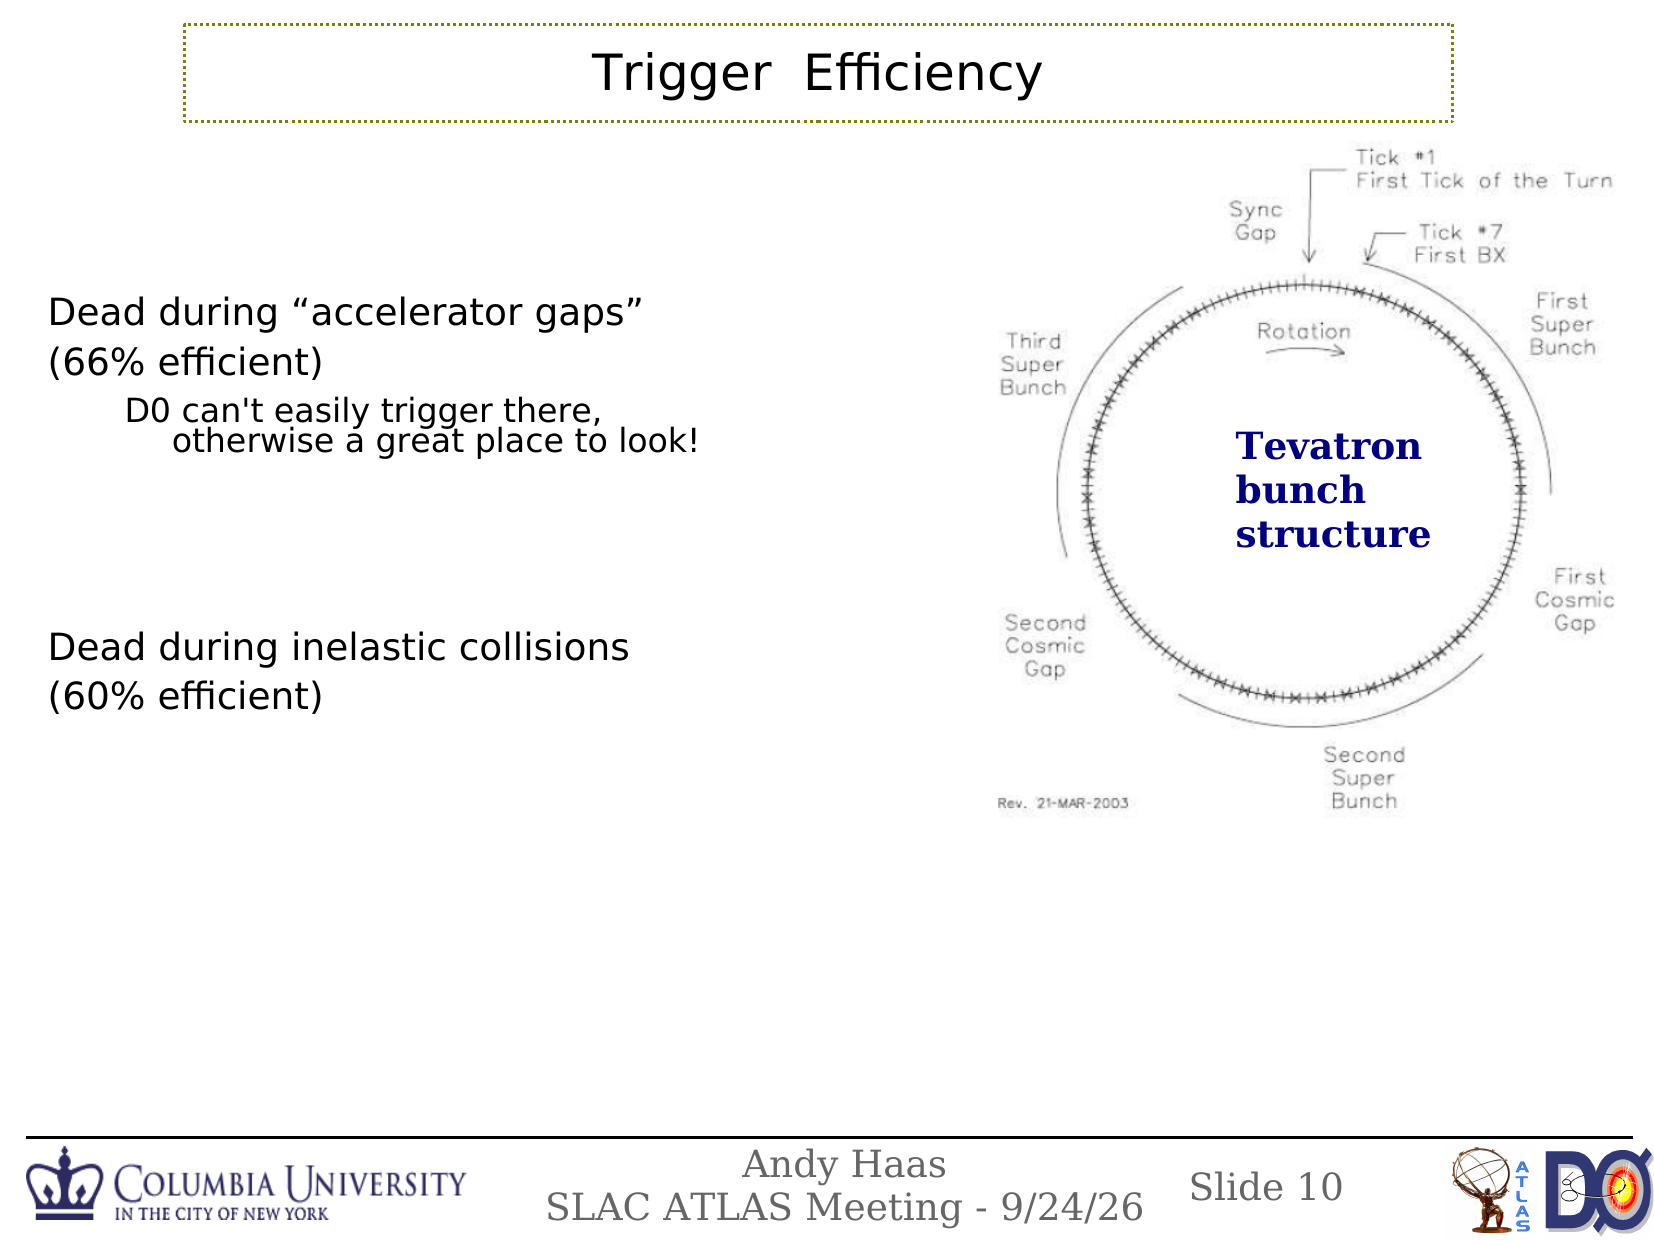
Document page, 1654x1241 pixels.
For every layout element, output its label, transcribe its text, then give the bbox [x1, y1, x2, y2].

picture [1445, 1140, 1537, 1241]
picture [988, 130, 1637, 834]
title Trigger Efficiency [184, 24, 1453, 122]
list Dead during “accelerator gaps” (66% efficient) D0 can't easily trigger there, otherwise a great place to look! Dead during inelastic collisions (60% efficient) [30, 140, 754, 1125]
picture [26, 1146, 467, 1220]
picture [1539, 1146, 1654, 1239]
text_box Tevatron bunch structure [1235, 423, 1432, 557]
